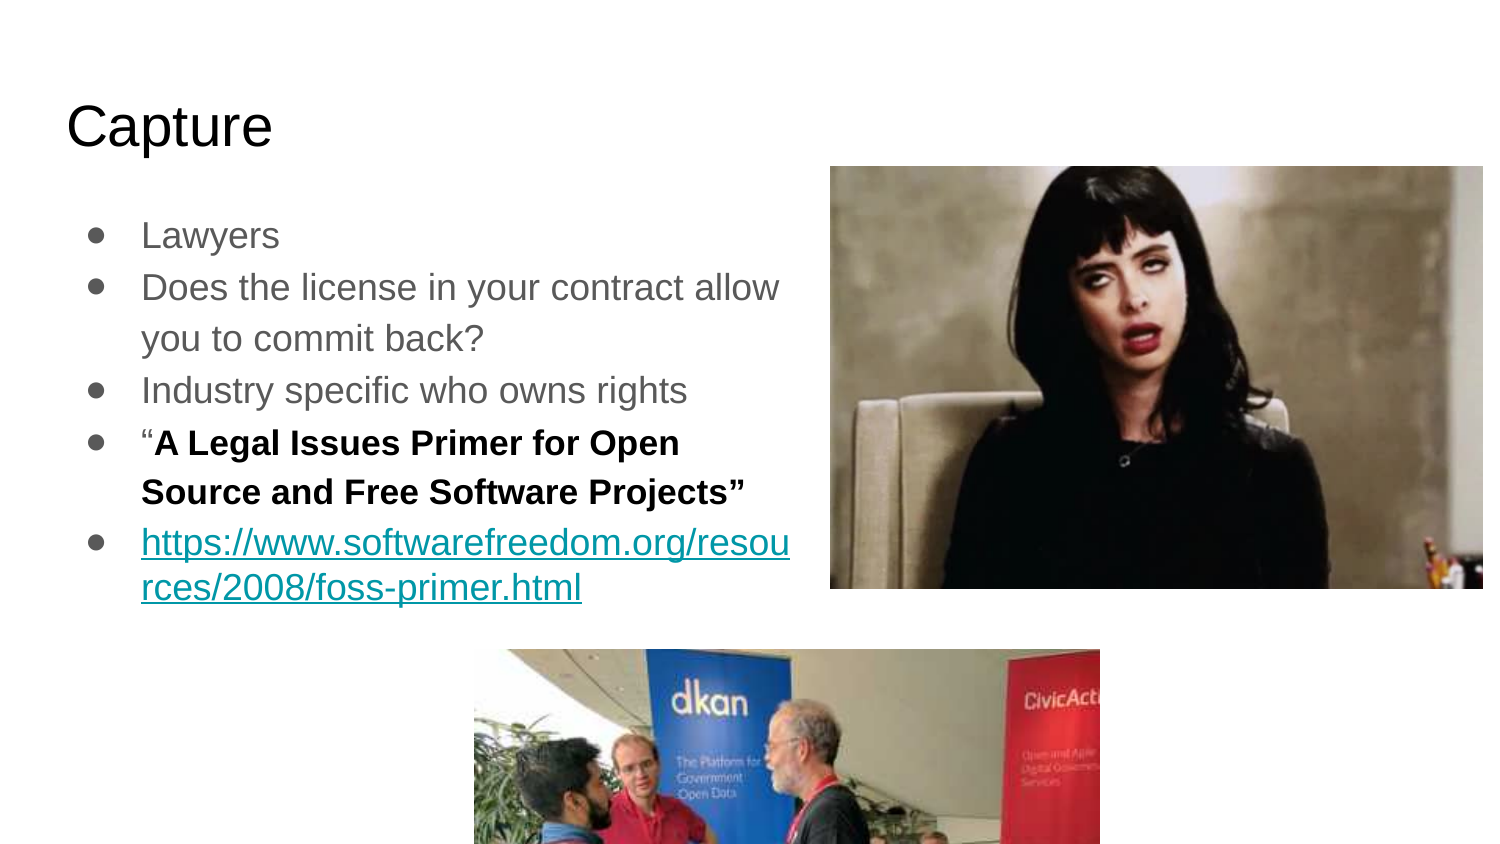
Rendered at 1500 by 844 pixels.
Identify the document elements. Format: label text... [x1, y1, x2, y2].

title Capture [51, 72, 1449, 167]
picture [830, 166, 1483, 589]
picture [474, 649, 1100, 844]
list Lawyers Does the license in your contract allow you to commit back? Industry specific who owns rights “A Legal Issues Primer for Open Source and Free Software Projects” https://www.softwarefreedom.org/resources/2008/foss-primer.html [51, 189, 808, 750]
